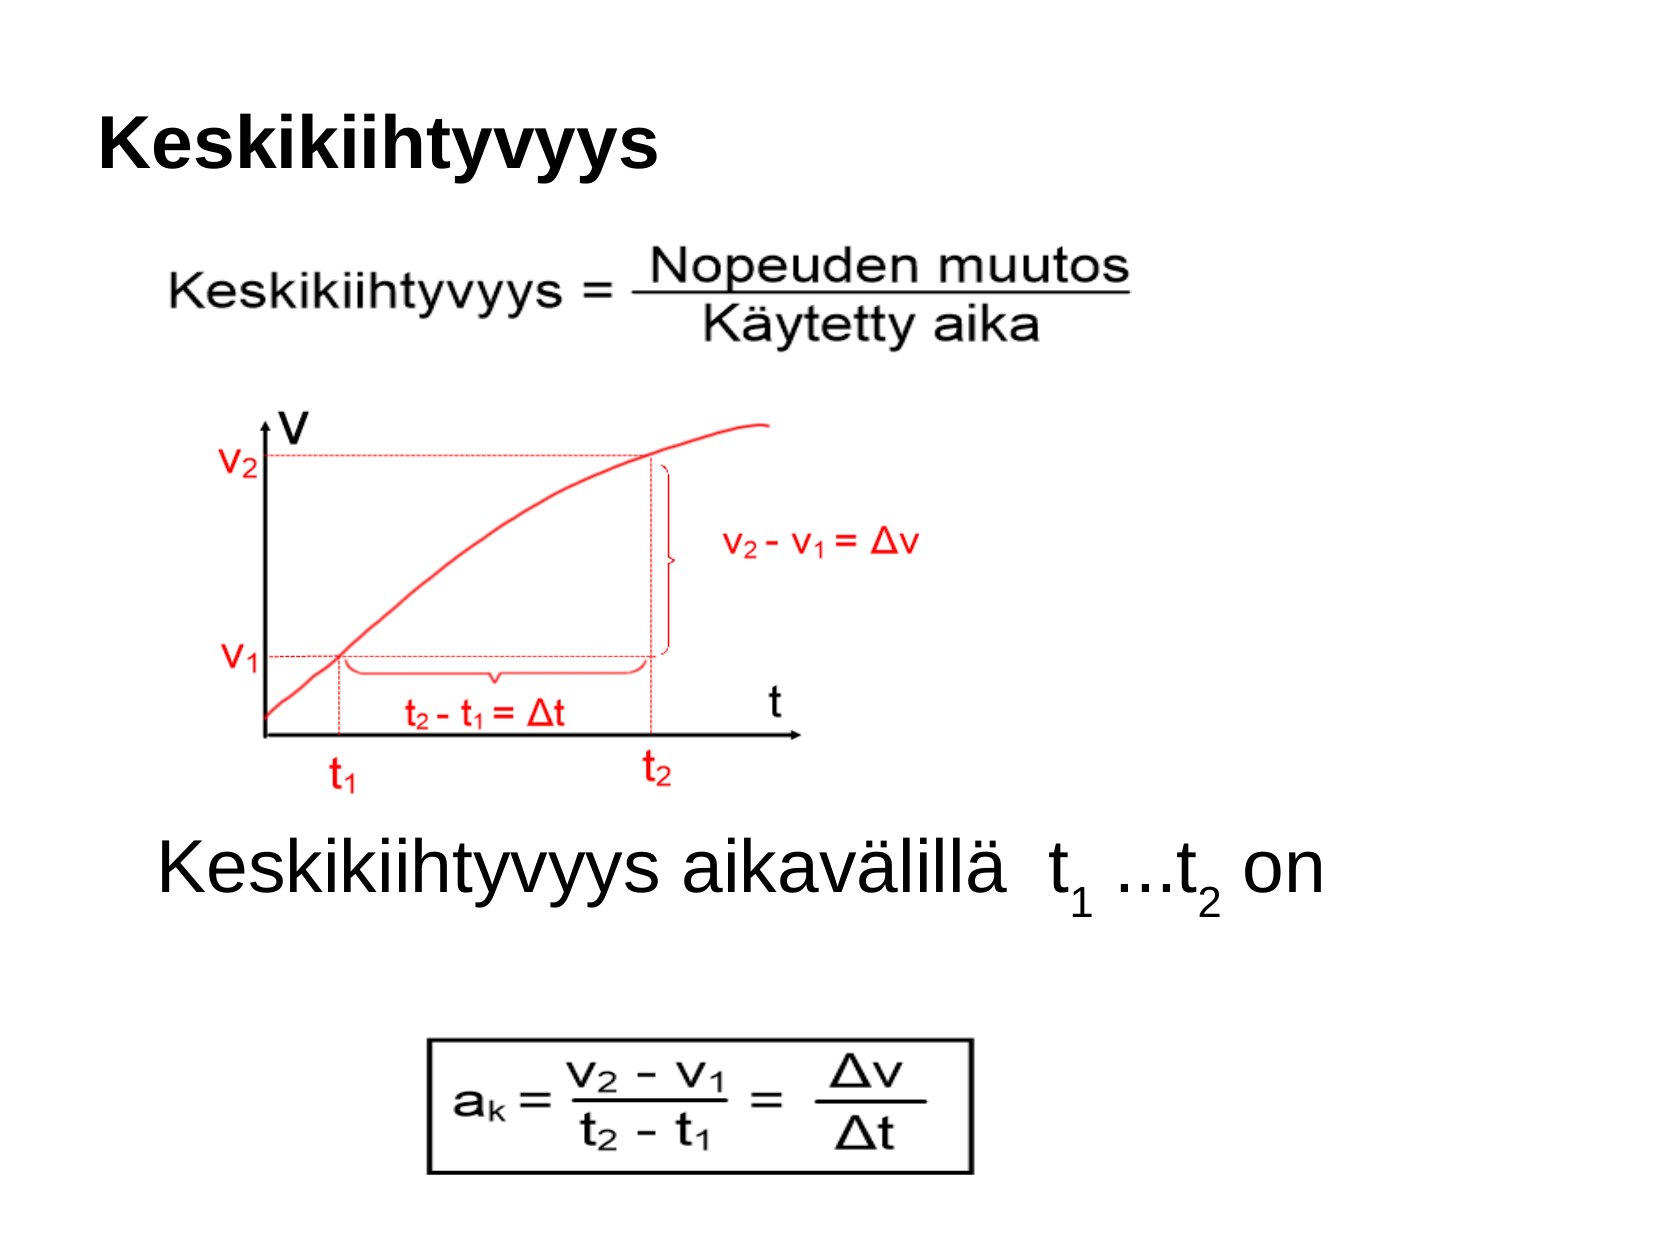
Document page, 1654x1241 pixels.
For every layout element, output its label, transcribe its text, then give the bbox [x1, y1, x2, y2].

picture [117, 207, 1217, 378]
text_box Keskikiihtyvyys aikavälillä t1 ...t2 on [141, 805, 1654, 1072]
text_box Keskikiihtyvyys [82, 94, 676, 193]
picture [181, 382, 957, 805]
picture [358, 1003, 1028, 1197]
